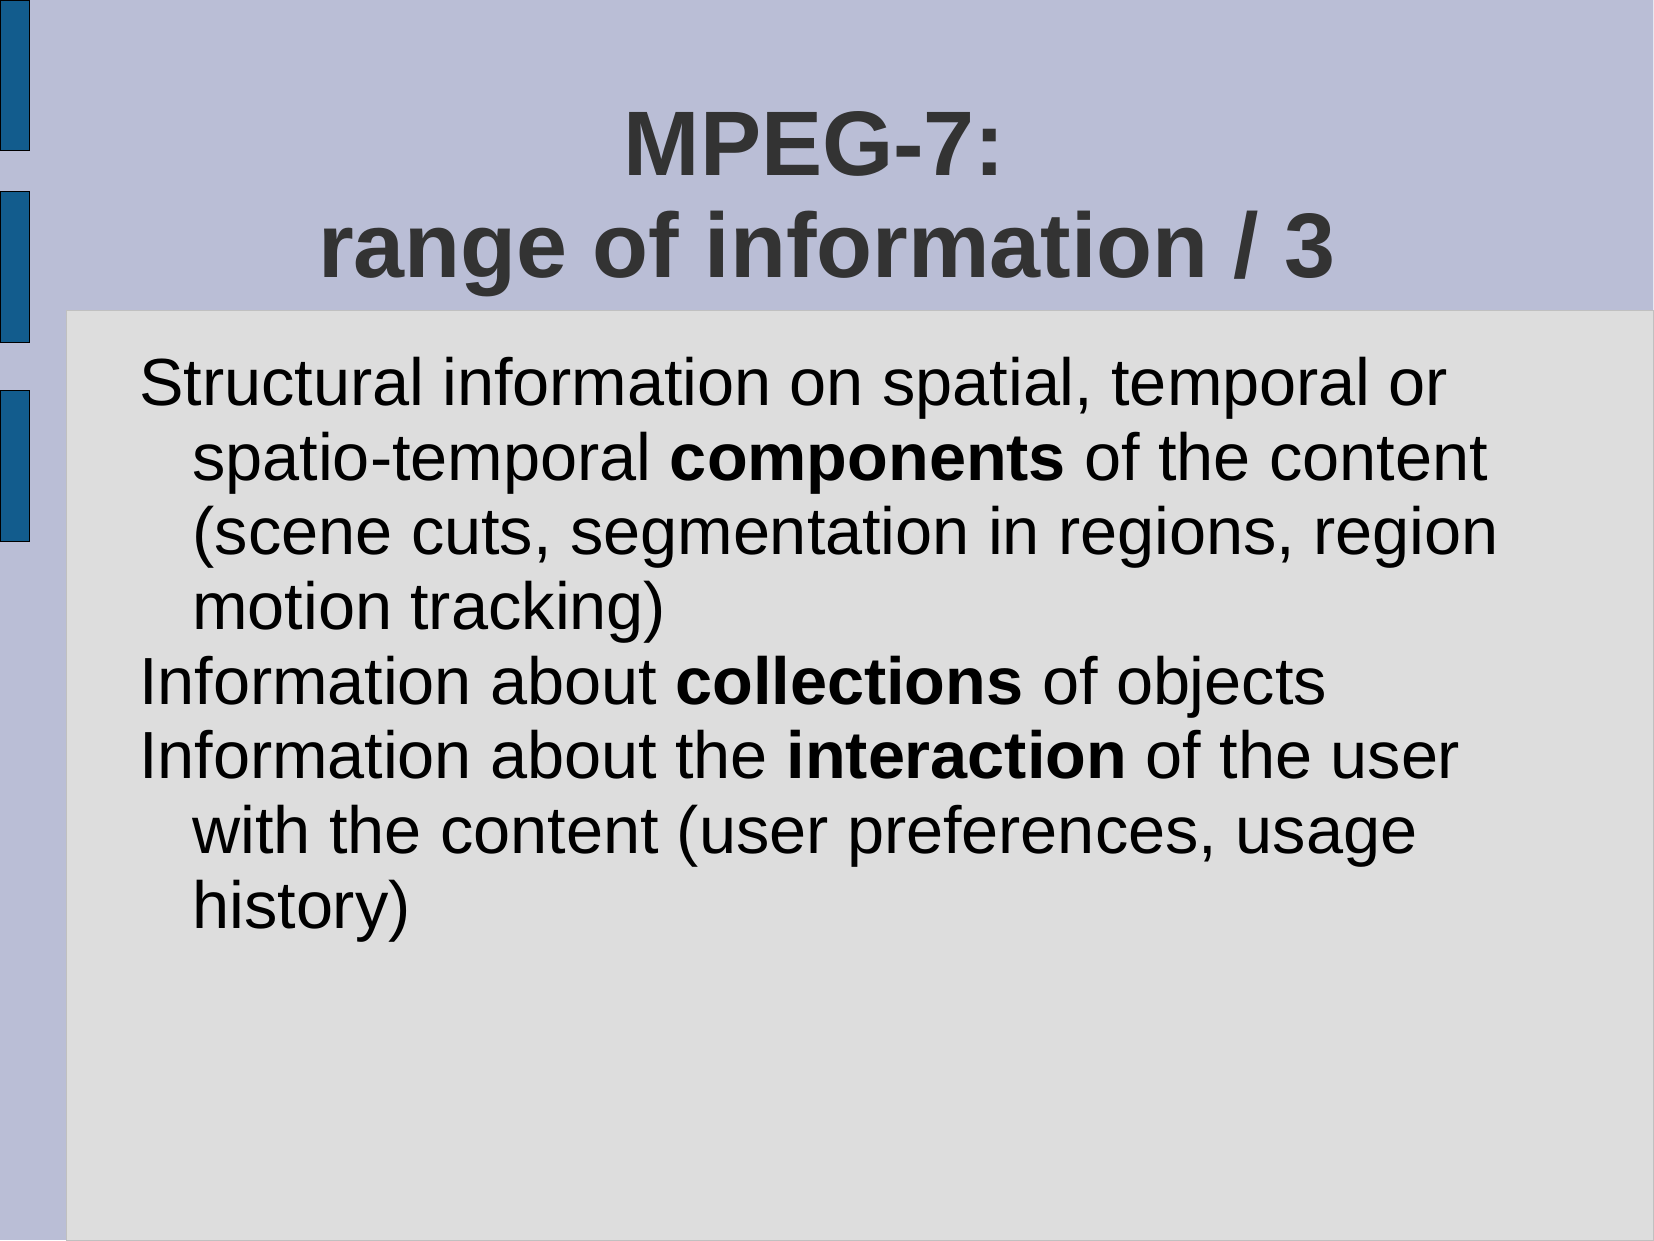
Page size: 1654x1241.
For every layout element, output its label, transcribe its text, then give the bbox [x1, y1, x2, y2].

list Structural information on spatial, temporal or spatio-temporal components of the content (scene cuts, segmentation in regions, region motion tracking) Information about collections of objects Information about the interaction of the user with the content (user preferences, usage history) [121, 344, 1534, 1112]
title MPEG-7: range of information / 3 [121, 76, 1534, 313]
